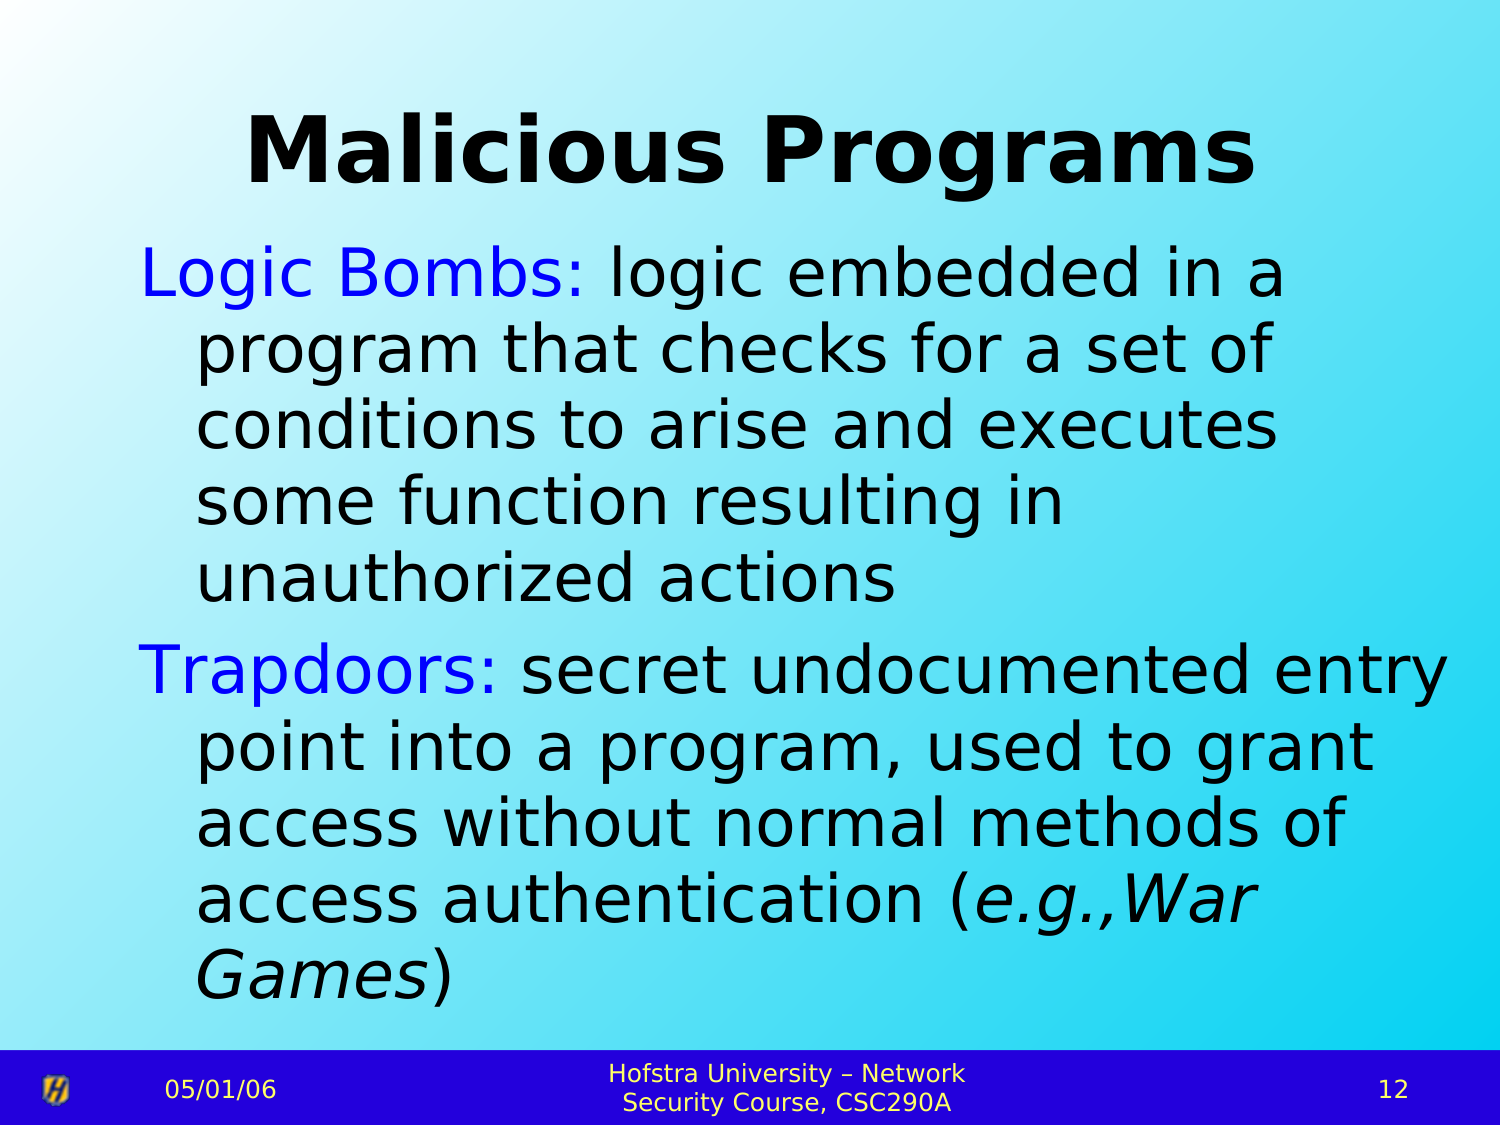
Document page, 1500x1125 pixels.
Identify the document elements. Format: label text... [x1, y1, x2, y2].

list Logic Bombs: logic embedded in a program that checks for a set of conditions to arise and executes some function resulting in unauthorized actions Trapdoors: secret undocumented entry point into a program, used to grant access without normal methods of access authentication (e.g.,War Games) [124, 227, 1469, 1024]
picture [37, 1072, 76, 1110]
title Malicious Programs [112, 84, 1391, 212]
